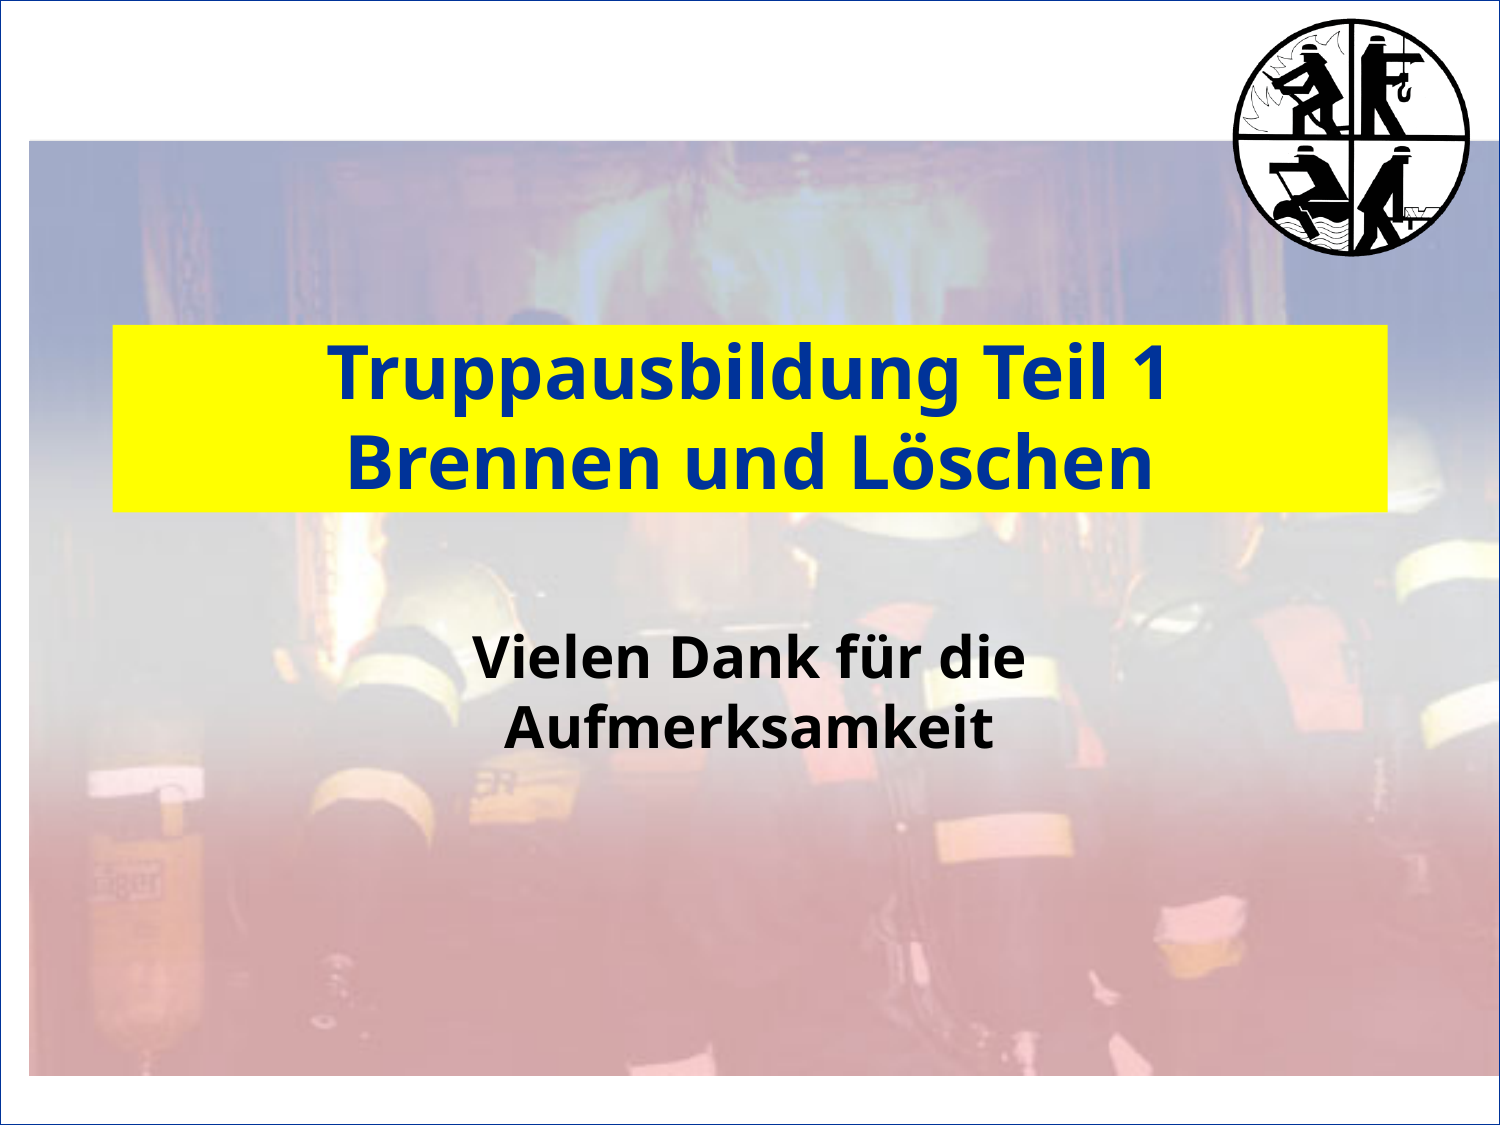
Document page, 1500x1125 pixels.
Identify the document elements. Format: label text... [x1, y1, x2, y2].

title Truppausbildung Teil 1 Brennen und Löschen [112, 324, 1388, 513]
text_box Vielen Dank für die Aufmerksamkeit [225, 612, 1276, 901]
picture [29, 11, 1499, 1076]
